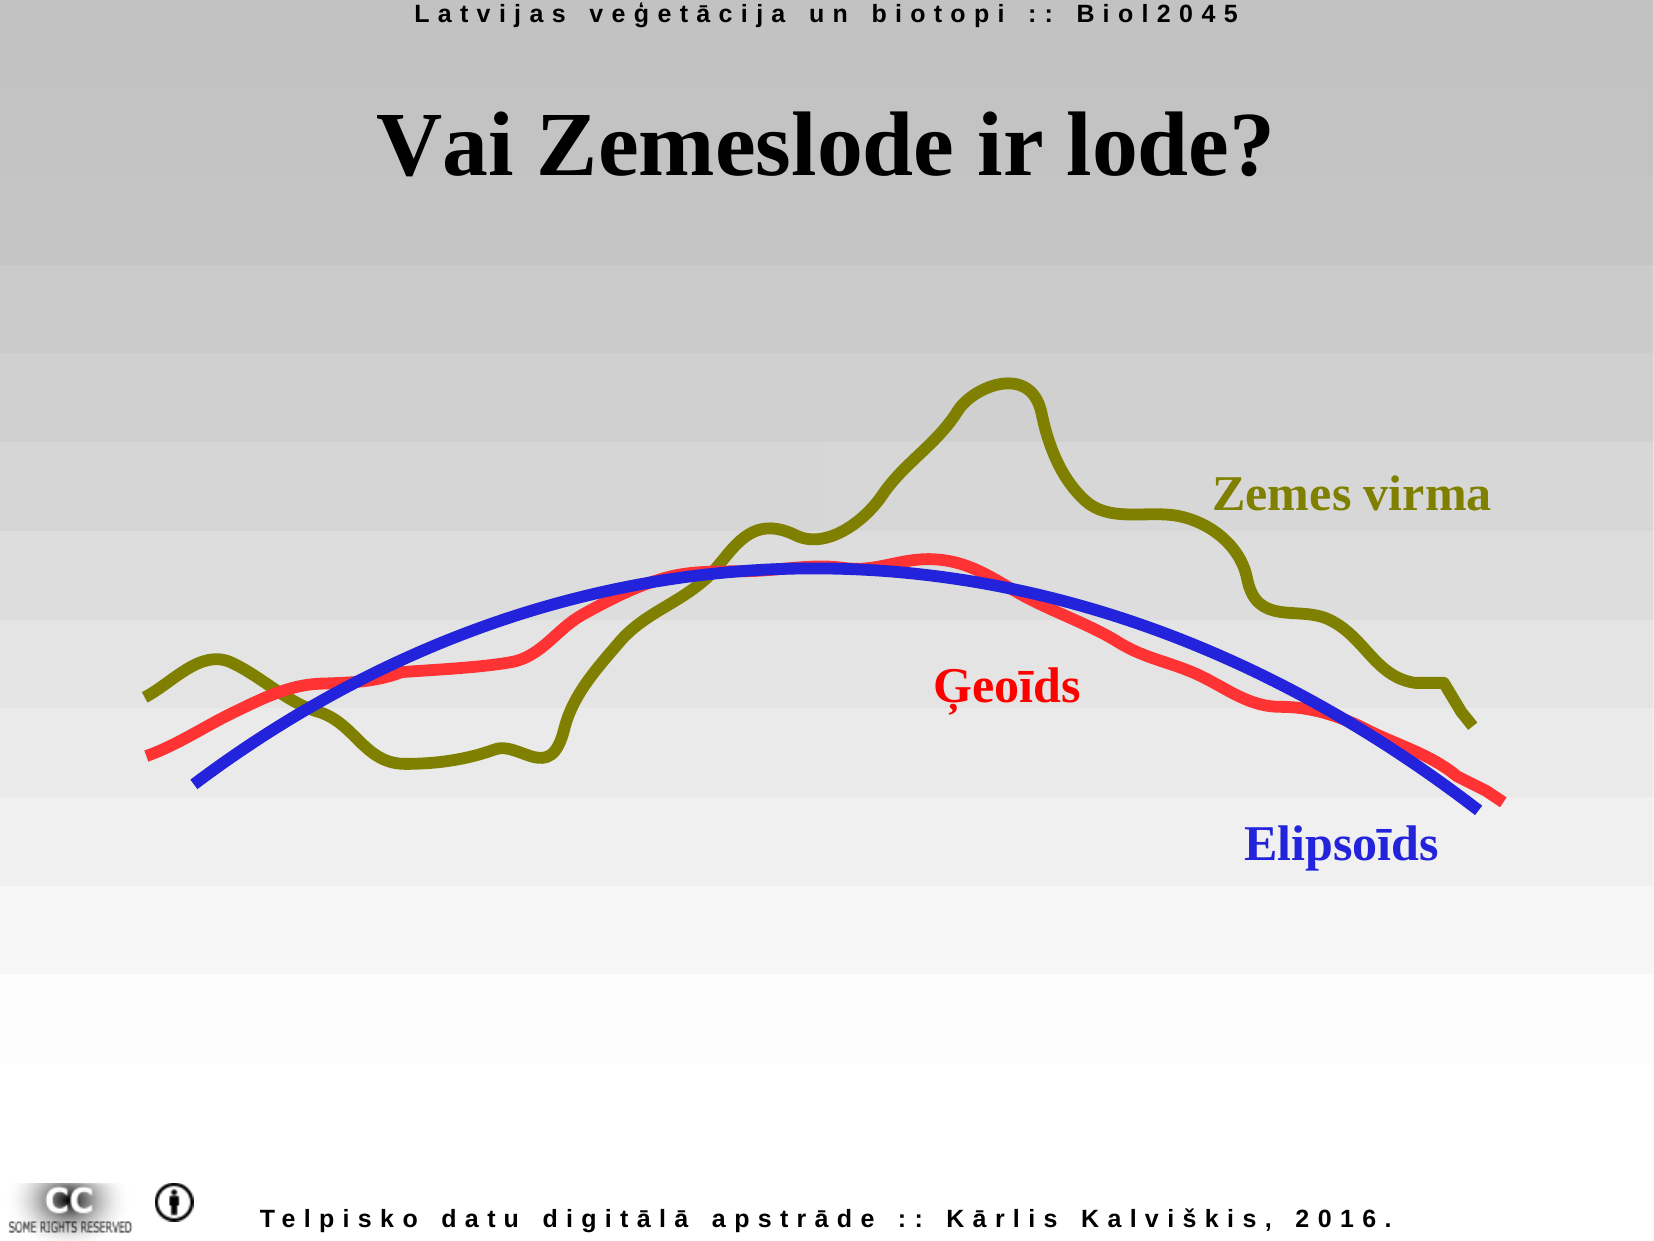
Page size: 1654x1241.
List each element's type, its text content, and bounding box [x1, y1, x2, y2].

picture [0, 287, 1654, 1241]
text_box Ģeoīds [933, 657, 1082, 713]
text_box Zemes virma [1212, 465, 1492, 522]
text_box Elipsoīds [1244, 815, 1440, 872]
title Vai Zemeslode ir lode? [0, 1, 1654, 287]
